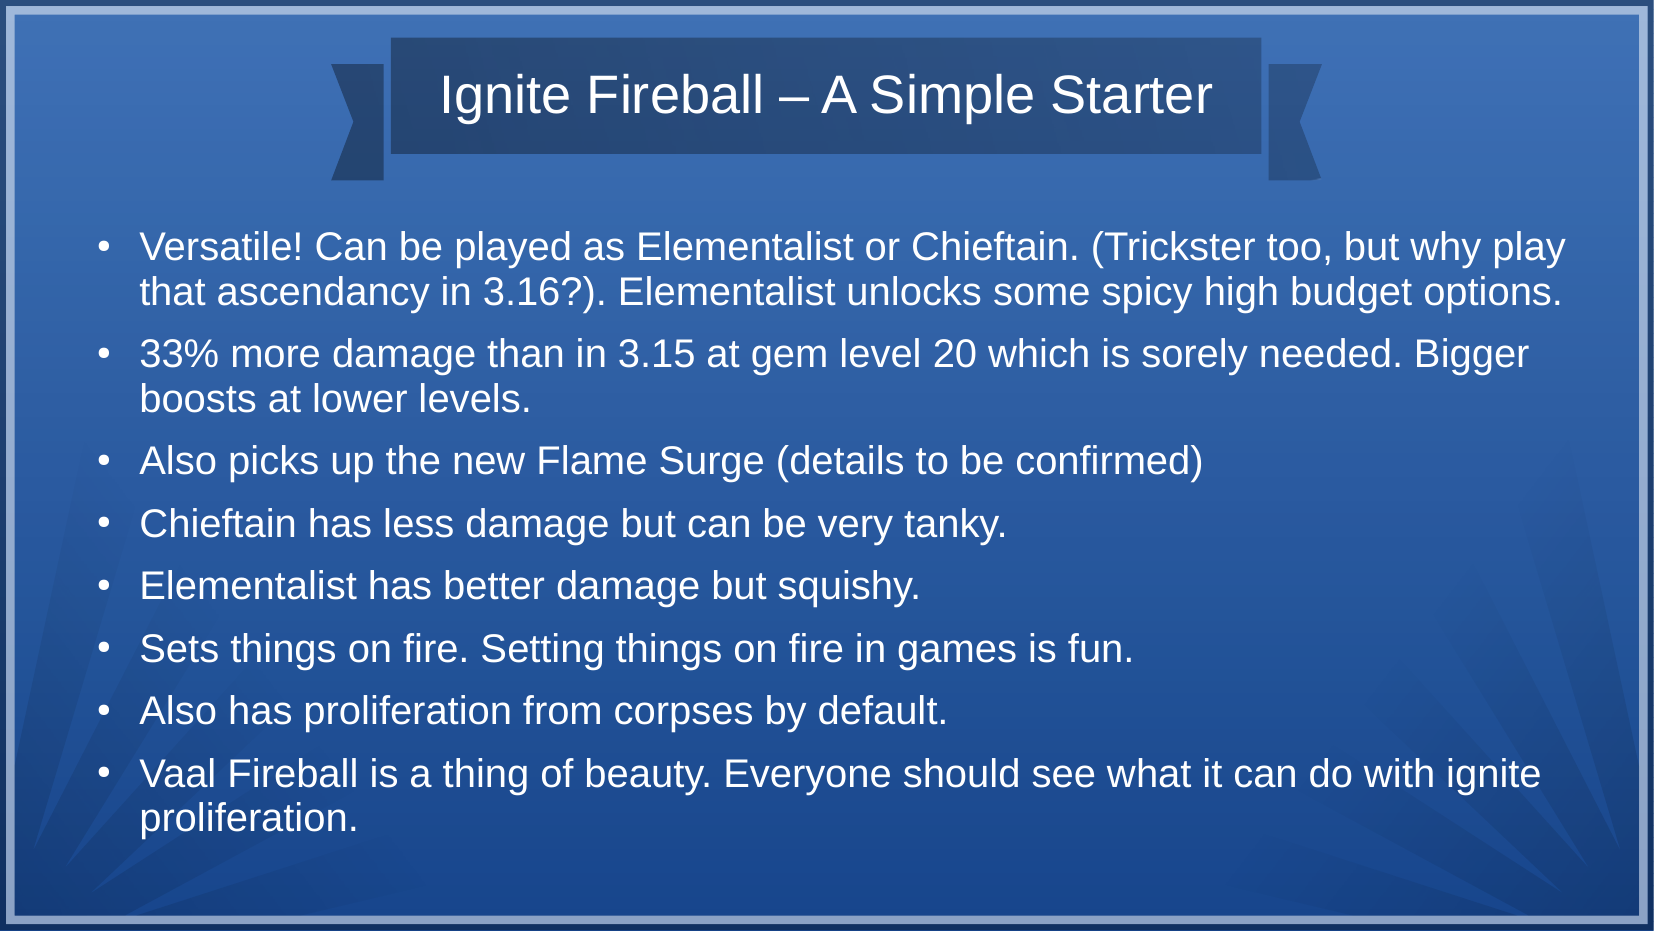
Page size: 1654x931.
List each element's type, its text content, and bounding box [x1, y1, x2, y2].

list Versatile! Can be played as Elementalist or Chieftain. (Trickster too, but why play that ascendancy in 3.16?). Elementalist unlocks some spicy high budget options. 33% more damage than in 3.15 at gem level 20 which is sorely needed. Bigger boosts at lower levels. Also picks up the new Flame Surge (details to be confirmed) Chieftain has less damage but can be very tanky. Elementalist has better damage but squishy. Sets things on fire. Setting things on fire in games is fun. Also has proliferation from corpses by default. Vaal Fireball is a thing of beauty. Everyone should see what it can do with ignite proliferation. [82, 224, 1571, 848]
title Ignite Fireball – A Simple Starter [324, 17, 1329, 172]
